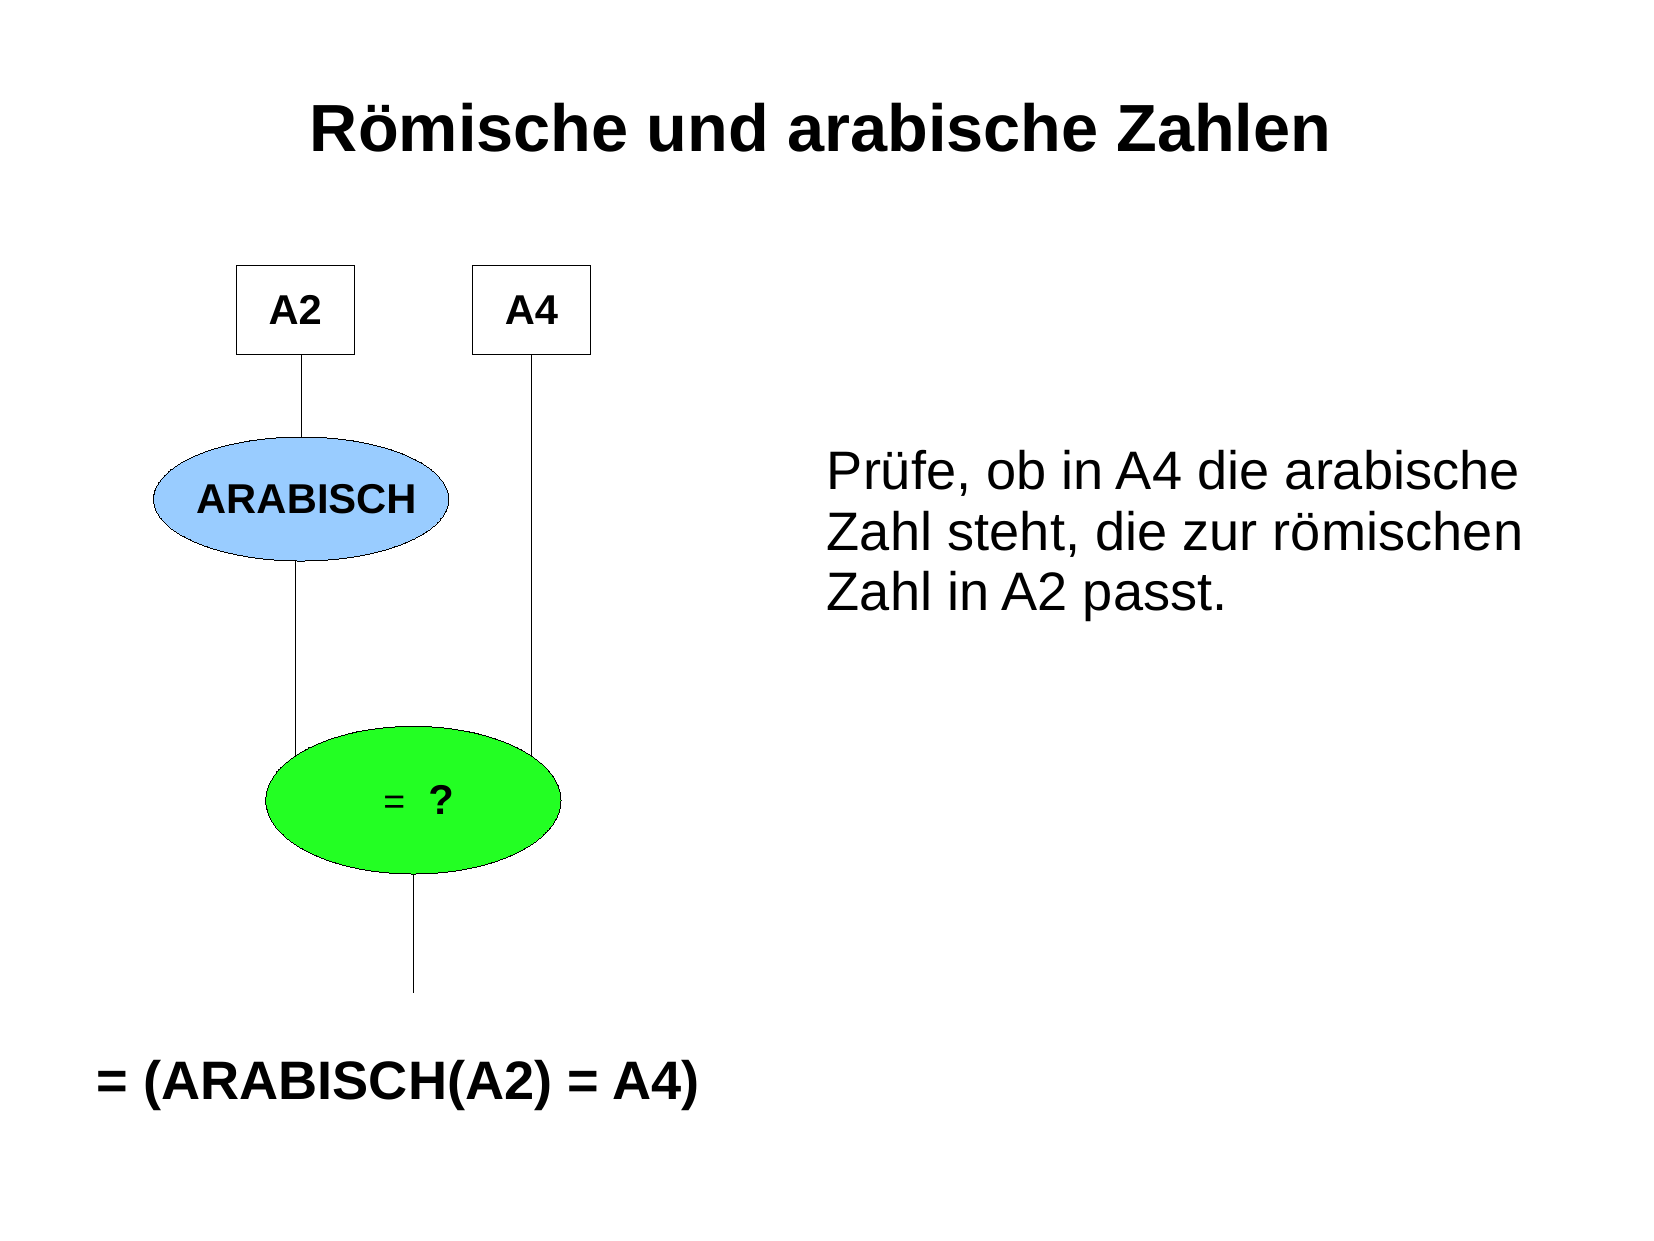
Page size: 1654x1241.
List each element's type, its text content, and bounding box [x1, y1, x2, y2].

text_box ARABISCH [153, 437, 449, 562]
title Prüfe, ob in A4 die arabische Zahl steht, die zur römischen Zahl in A2 passt. [826, 324, 1595, 739]
title = (ARABISCH(A2) = A4) [59, 1021, 739, 1140]
text_box A2 [236, 265, 355, 355]
title Römische und arabische Zahlen [76, 49, 1565, 207]
text_box = ? [265, 726, 562, 875]
text_box A4 [472, 265, 591, 355]
